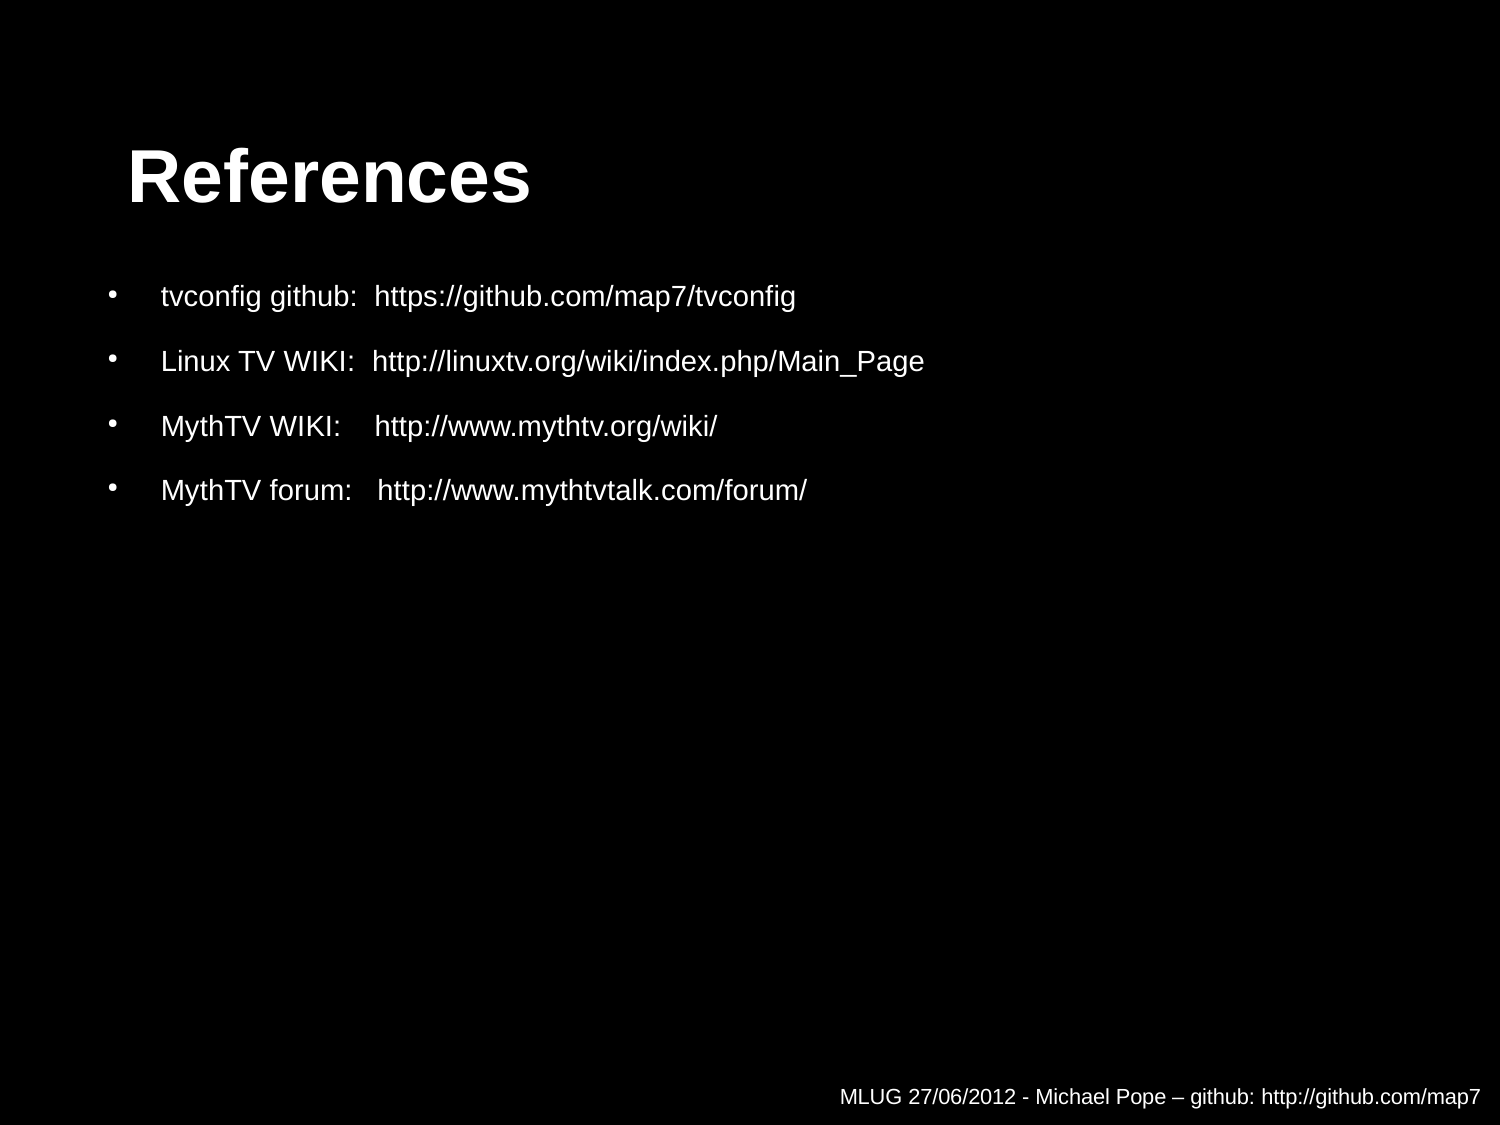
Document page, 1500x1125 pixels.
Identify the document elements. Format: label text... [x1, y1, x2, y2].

title References [75, 14, 1425, 233]
list tvconfig github: https://github.com/map7/tvconfig Linux TV WIKI: http://linuxtv.org/wiki/index.php/Main_Page MythTV WIKI: http://www.mythtv.org/wiki/ MythTV forum: http://www.mythtvtalk.com/forum/ [75, 262, 1425, 946]
